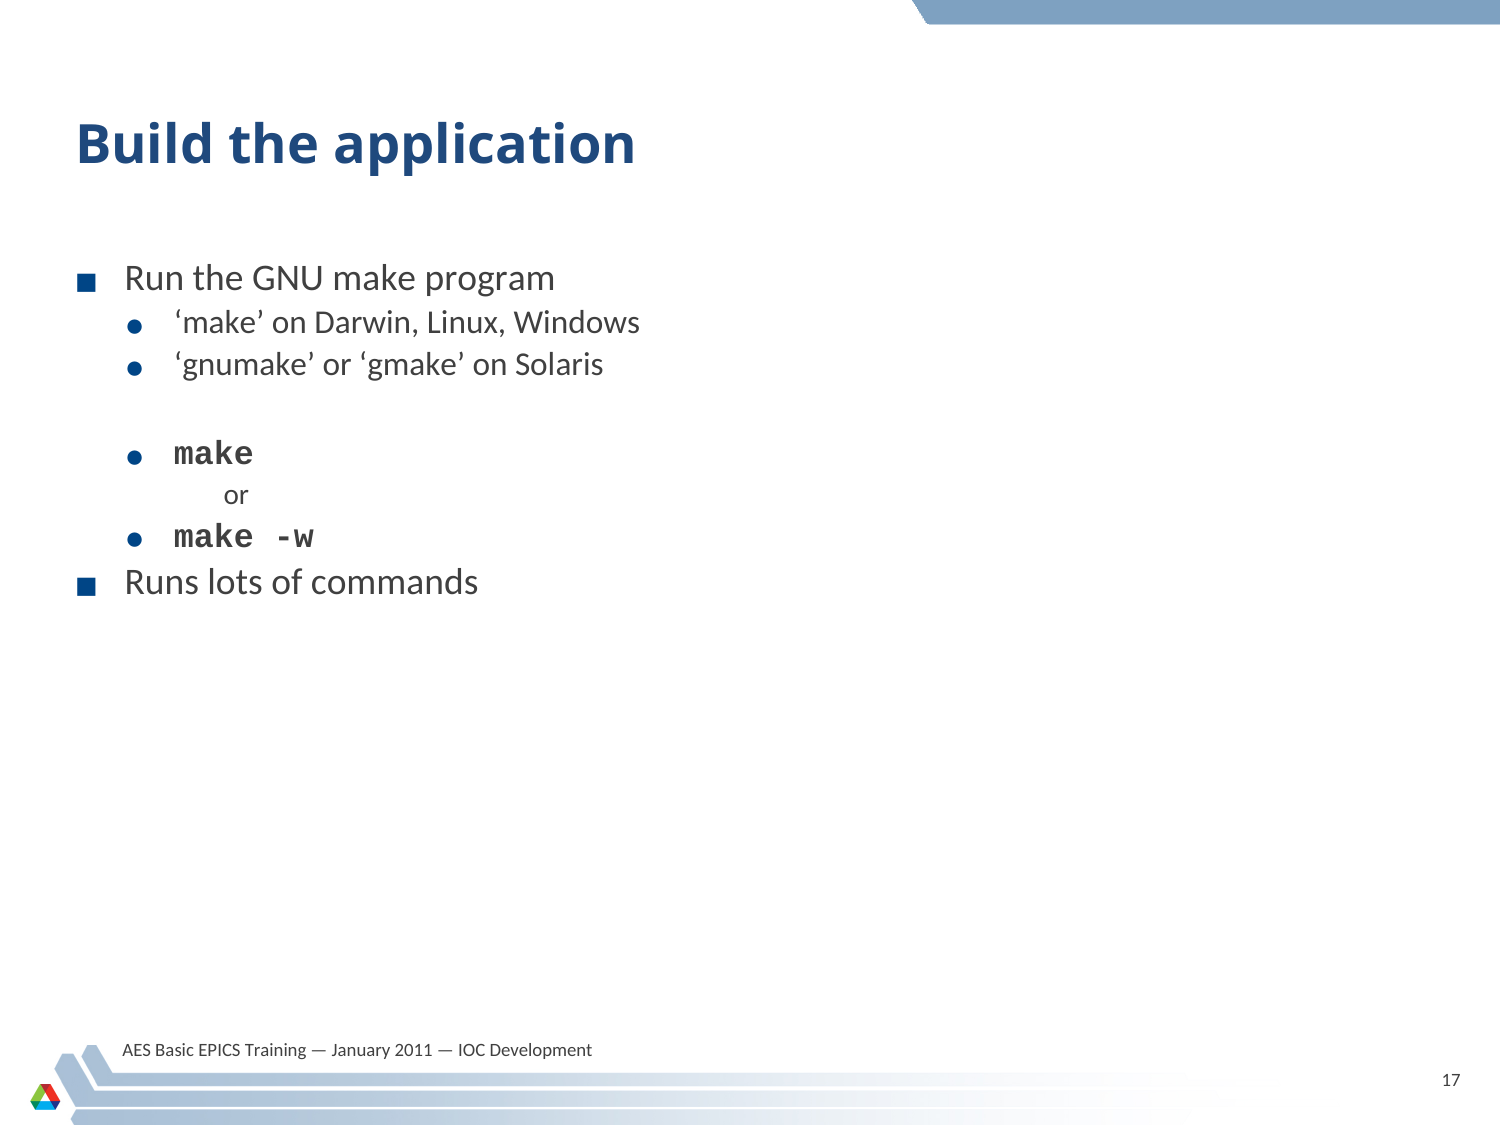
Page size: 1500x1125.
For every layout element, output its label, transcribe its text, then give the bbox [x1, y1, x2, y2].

picture [0, 0, 1500, 26]
picture [0, 1037, 1500, 1125]
list Run the GNU make program ‘make’ on Darwin, Linux, Windows ‘gnumake’ or ‘gmake’ on Solaris make or make -w Runs lots of commands [75, 262, 1426, 634]
title Build the application [75, 111, 1426, 175]
